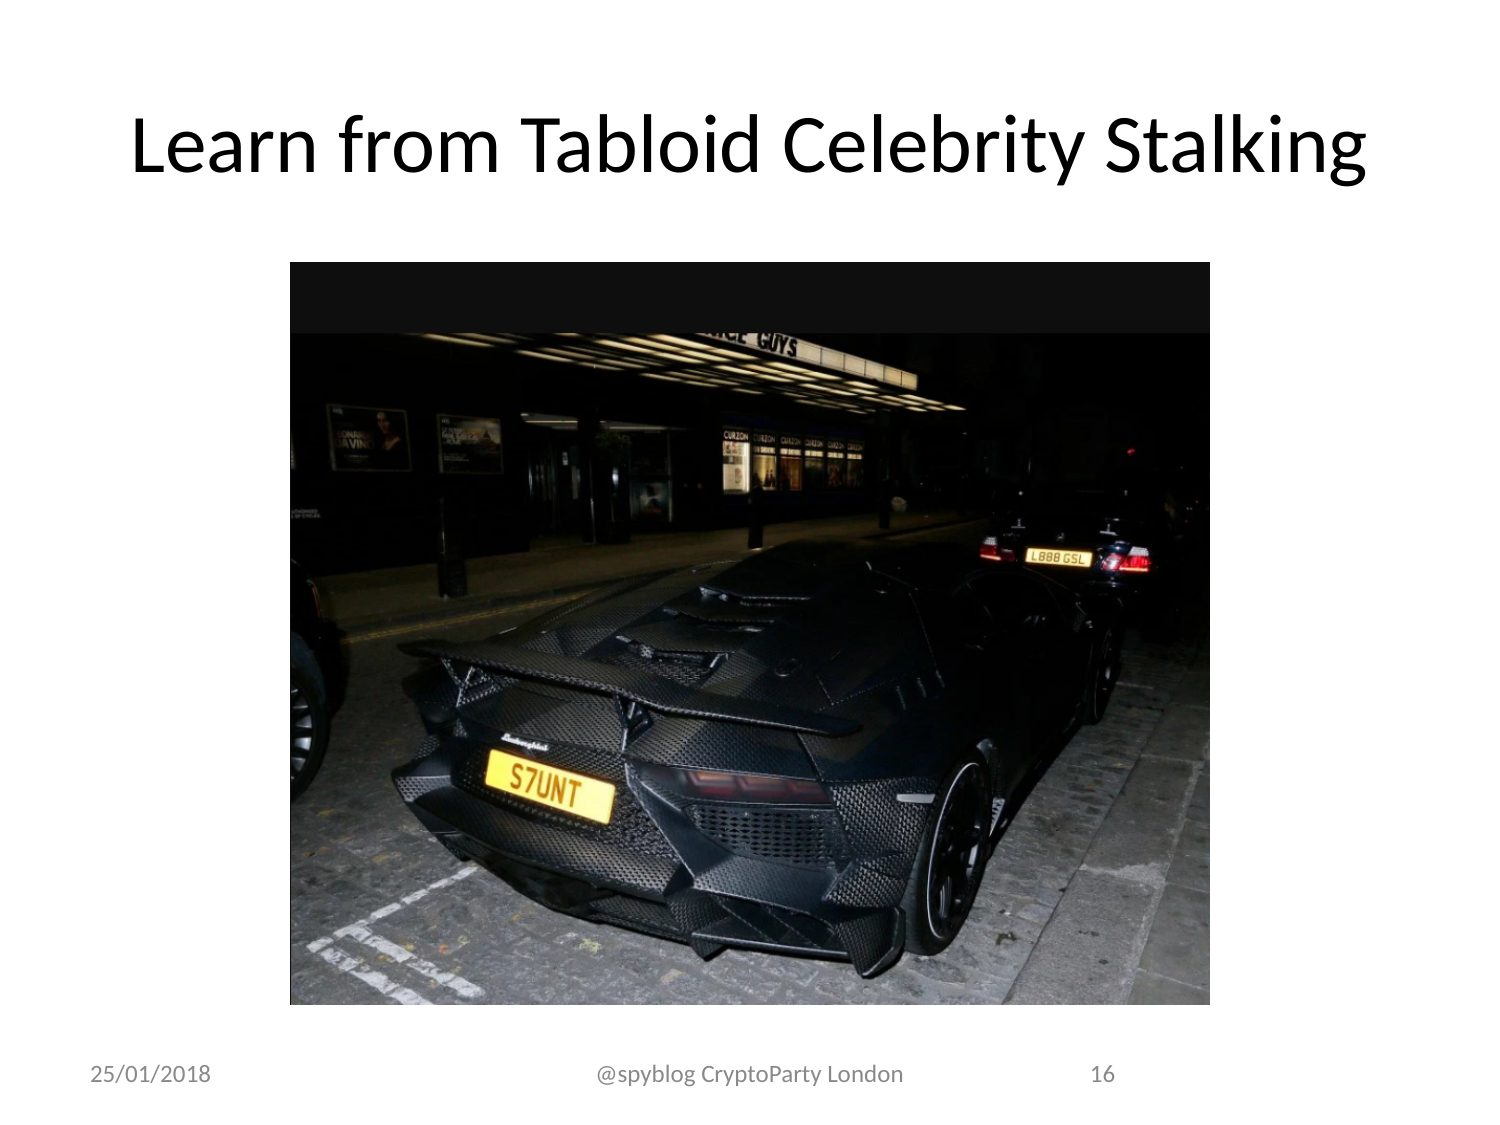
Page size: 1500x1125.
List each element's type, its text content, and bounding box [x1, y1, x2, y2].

title Learn from Tabloid Celebrity Stalking [75, 45, 1426, 233]
text_box @spyblog CryptoParty London [512, 1042, 988, 1103]
picture [290, 262, 1210, 1005]
text_box 25/01/2018 [75, 1042, 426, 1103]
text_box ‹#› [1074, 1042, 1426, 1103]
